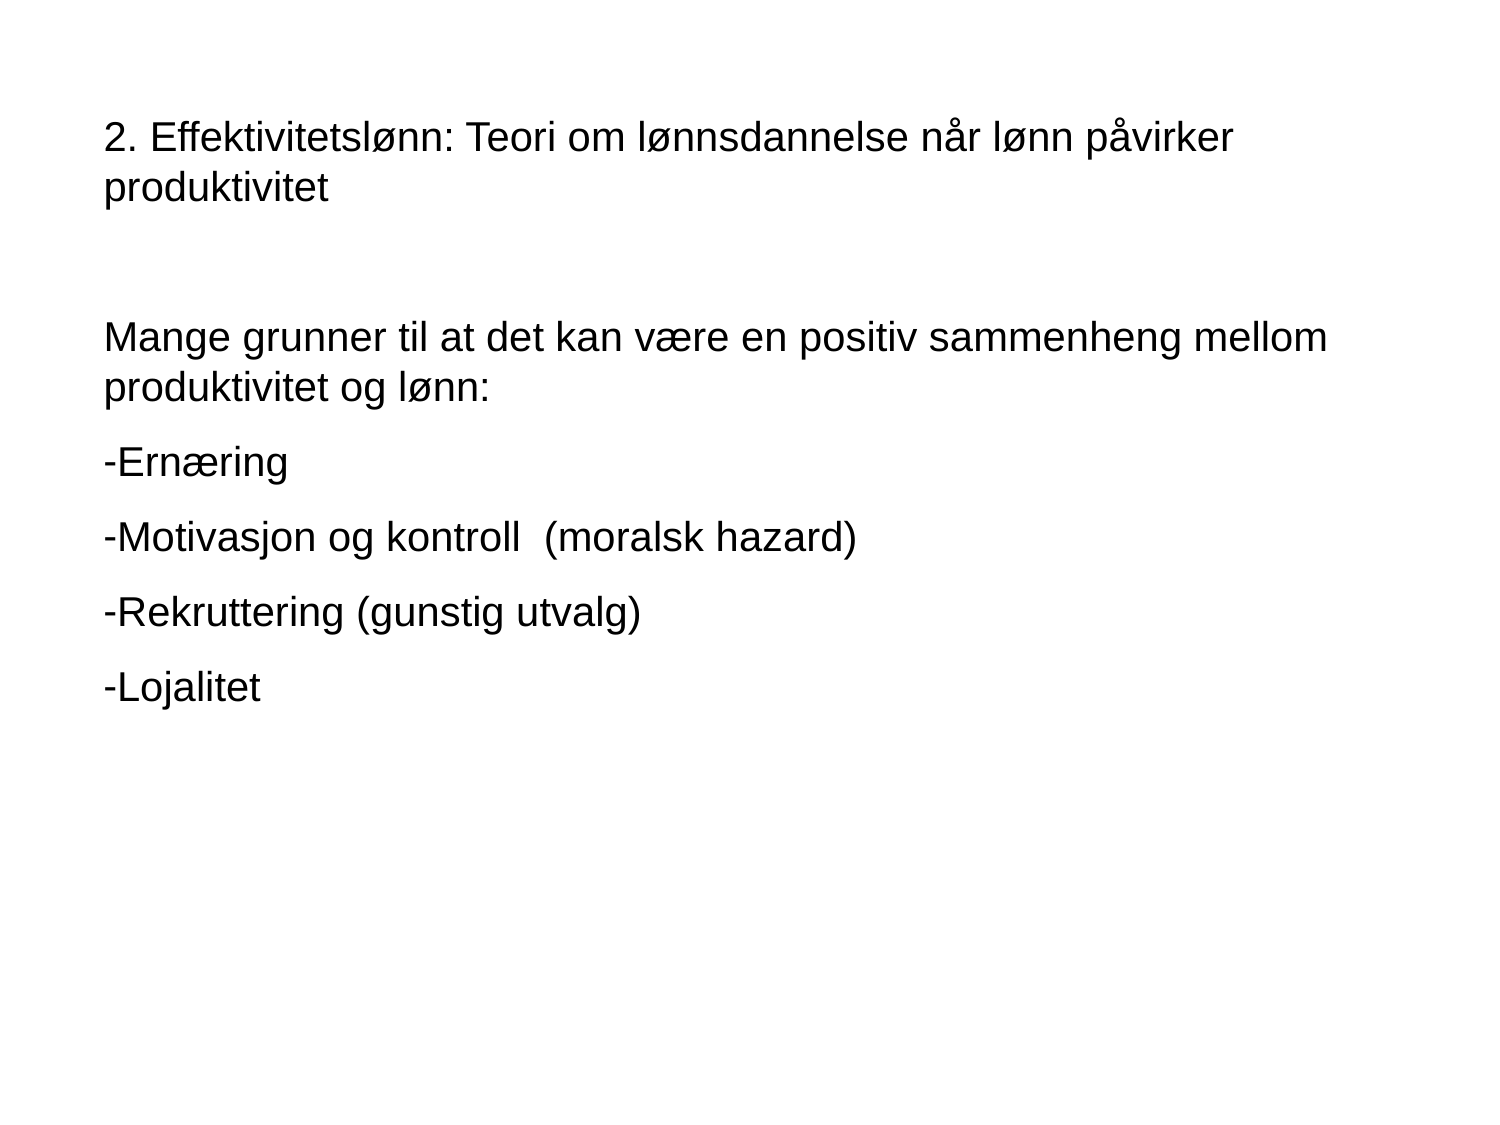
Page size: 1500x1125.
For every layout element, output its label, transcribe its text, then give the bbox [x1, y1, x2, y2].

text_box 2. Effektivitetslønn: Teori om lønnsdannelse når lønn påvirker produktivitet Mange grunner til at det kan være en positiv sammenheng mellom produktivitet og lønn: Ernæring Motivasjon og kontroll (moralsk hazard) Rekruttering (gunstig utvalg) Lojalitet [88, 101, 1400, 942]
